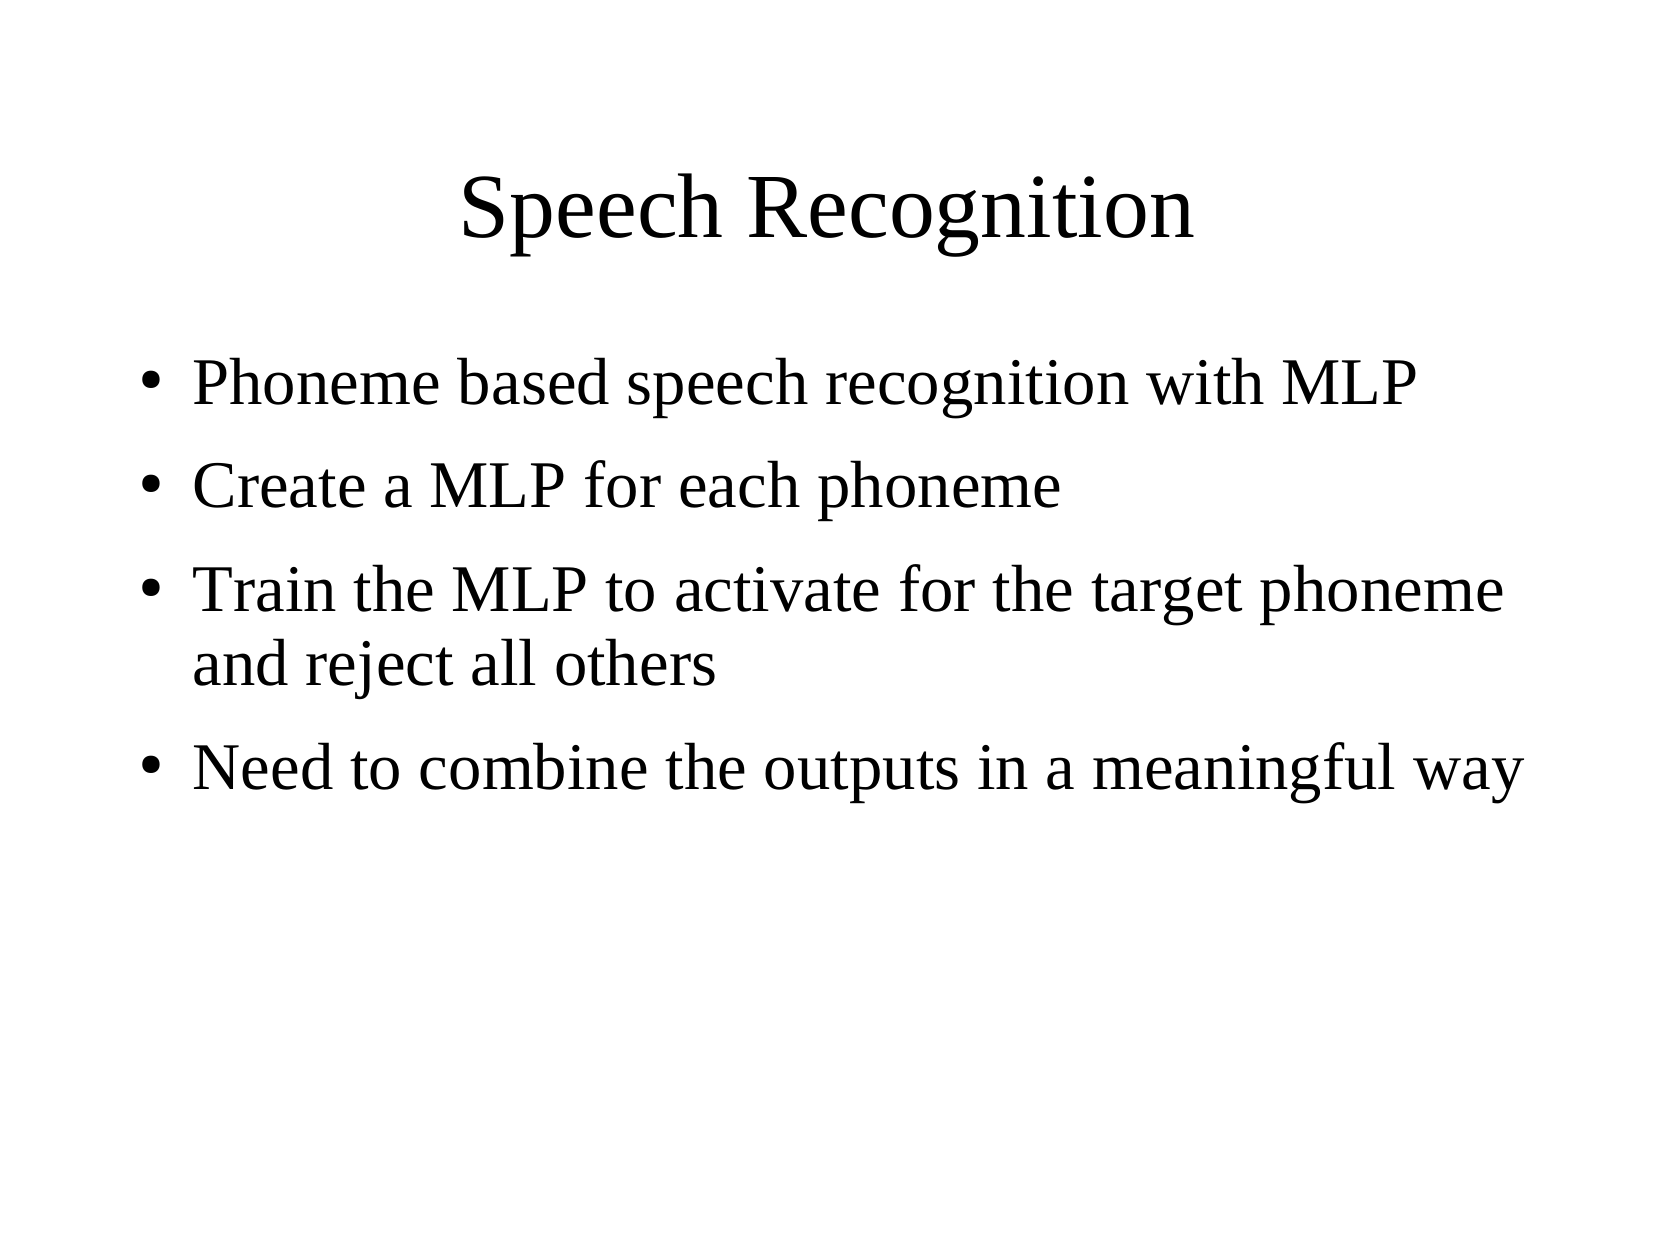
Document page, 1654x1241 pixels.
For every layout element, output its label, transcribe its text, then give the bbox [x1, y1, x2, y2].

list Phoneme based speech recognition with MLP Create a MLP for each phoneme Train the MLP to activate for the target phoneme and reject all others Need to combine the outputs in a meaningful way [121, 344, 1534, 1127]
title Speech Recognition [121, 102, 1534, 311]
